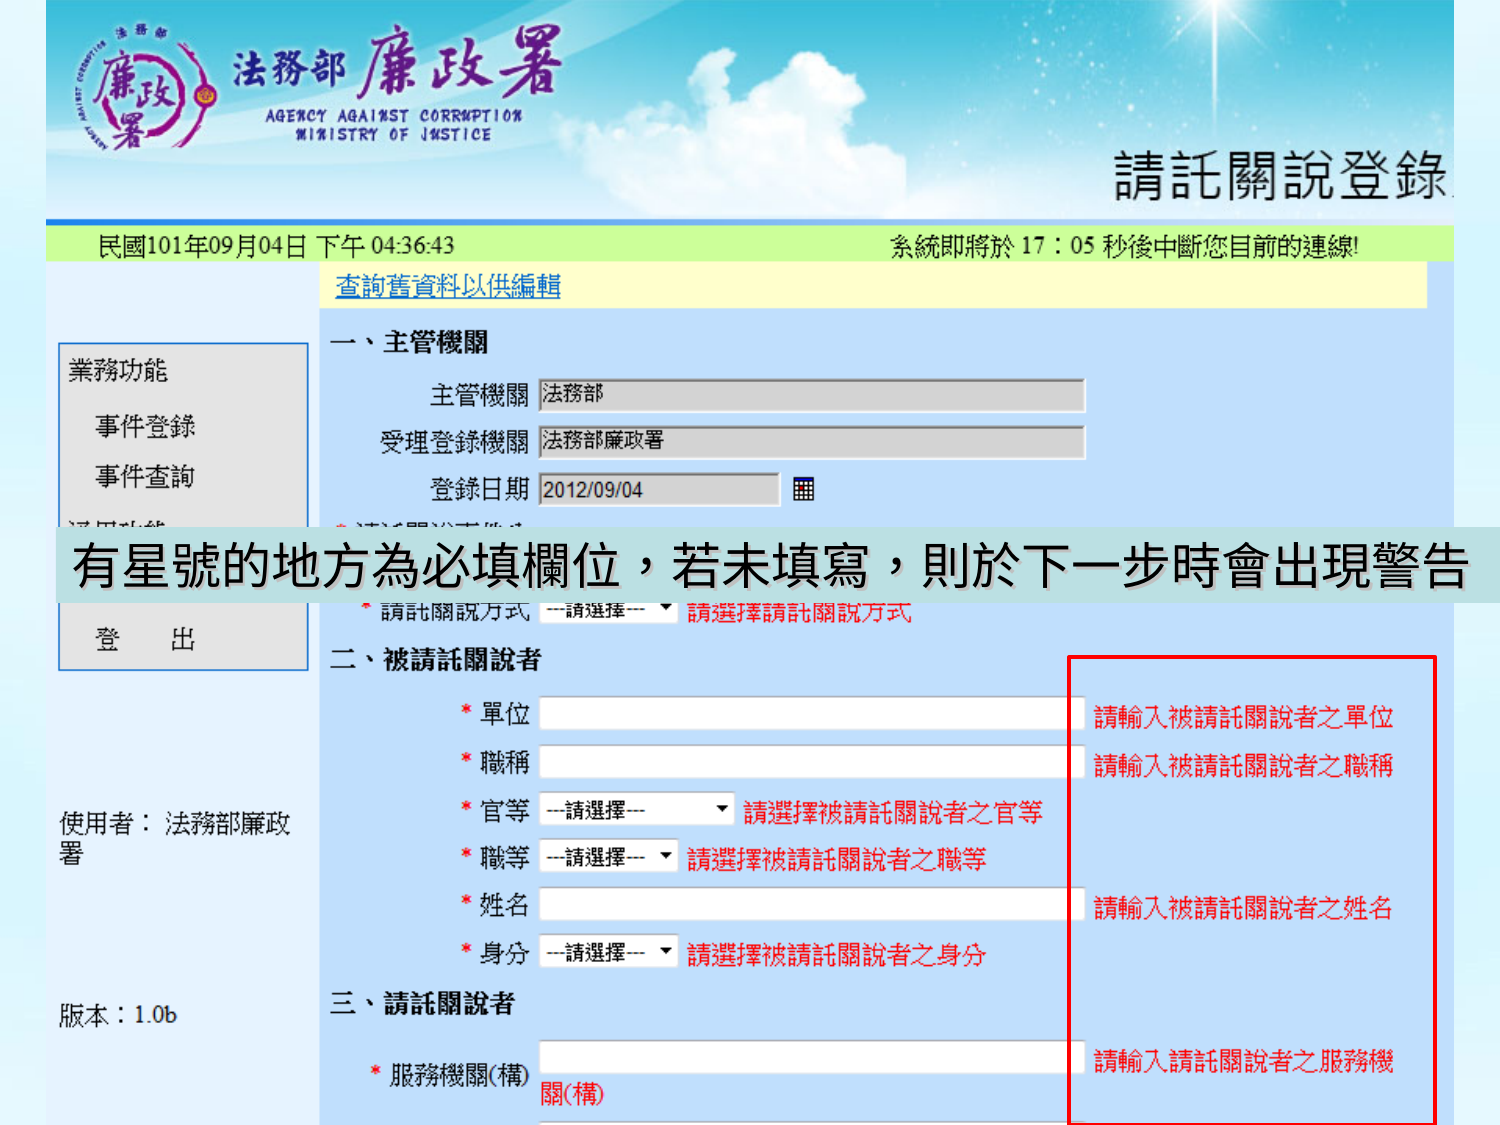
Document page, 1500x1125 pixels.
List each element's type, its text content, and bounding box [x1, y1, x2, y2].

picture [0, 0, 1500, 1125]
picture [1071, 659, 1433, 1123]
text_box 有星號的地方為必填欄位，若未填寫，則於下一步時會出現警告 [55, 527, 1500, 603]
